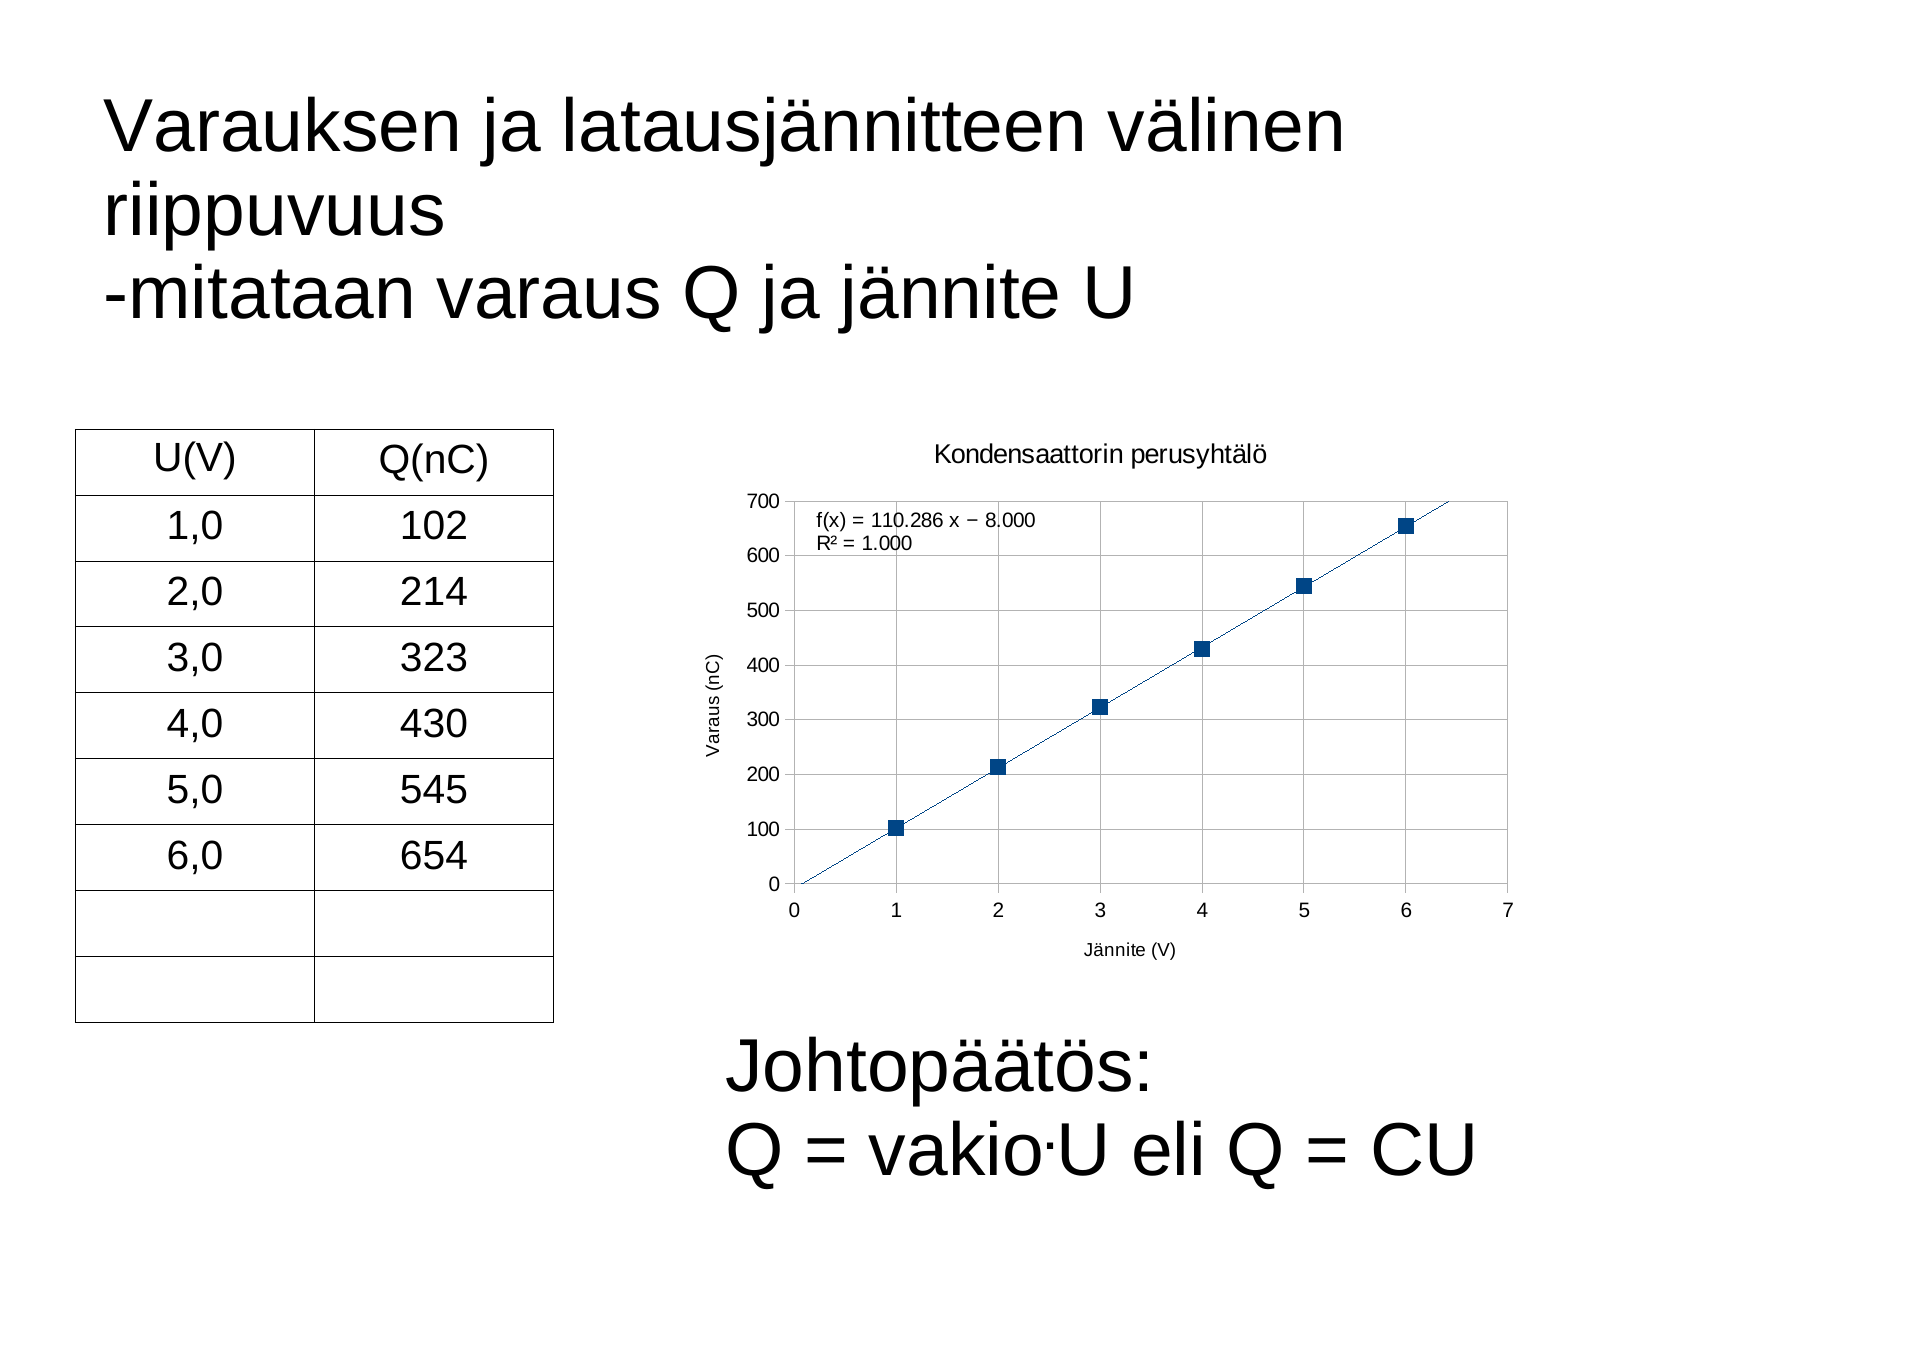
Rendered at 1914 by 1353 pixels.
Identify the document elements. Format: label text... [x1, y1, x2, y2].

table_cell 430 [315, 693, 553, 758]
table_cell 1,0 [76, 496, 314, 561]
table_header Q(nC) [315, 430, 553, 495]
table_cell [76, 891, 314, 956]
table_cell 545 [315, 759, 553, 824]
table_cell 4,0 [76, 693, 314, 758]
table_cell [76, 957, 314, 1022]
table_cell 3,0 [76, 627, 314, 692]
table_cell 2,0 [76, 562, 314, 626]
chart [669, 412, 1531, 992]
text_box Johtopäätös: Q = vakio.U eli Q = CU [710, 1017, 1809, 1224]
table_cell 6,0 [76, 825, 314, 890]
text_box Varauksen ja latausjännitteen välinen riippuvuus -mitataan varaus Q ja jännite U [88, 77, 1613, 368]
table_cell 214 [315, 562, 553, 626]
table_header U(V) [76, 430, 314, 495]
table_cell 5,0 [76, 759, 314, 824]
table_cell [315, 957, 553, 1022]
table_cell 654 [315, 825, 553, 890]
table_cell 323 [315, 627, 553, 692]
table_cell 102 [315, 496, 553, 561]
table_cell [315, 891, 553, 956]
